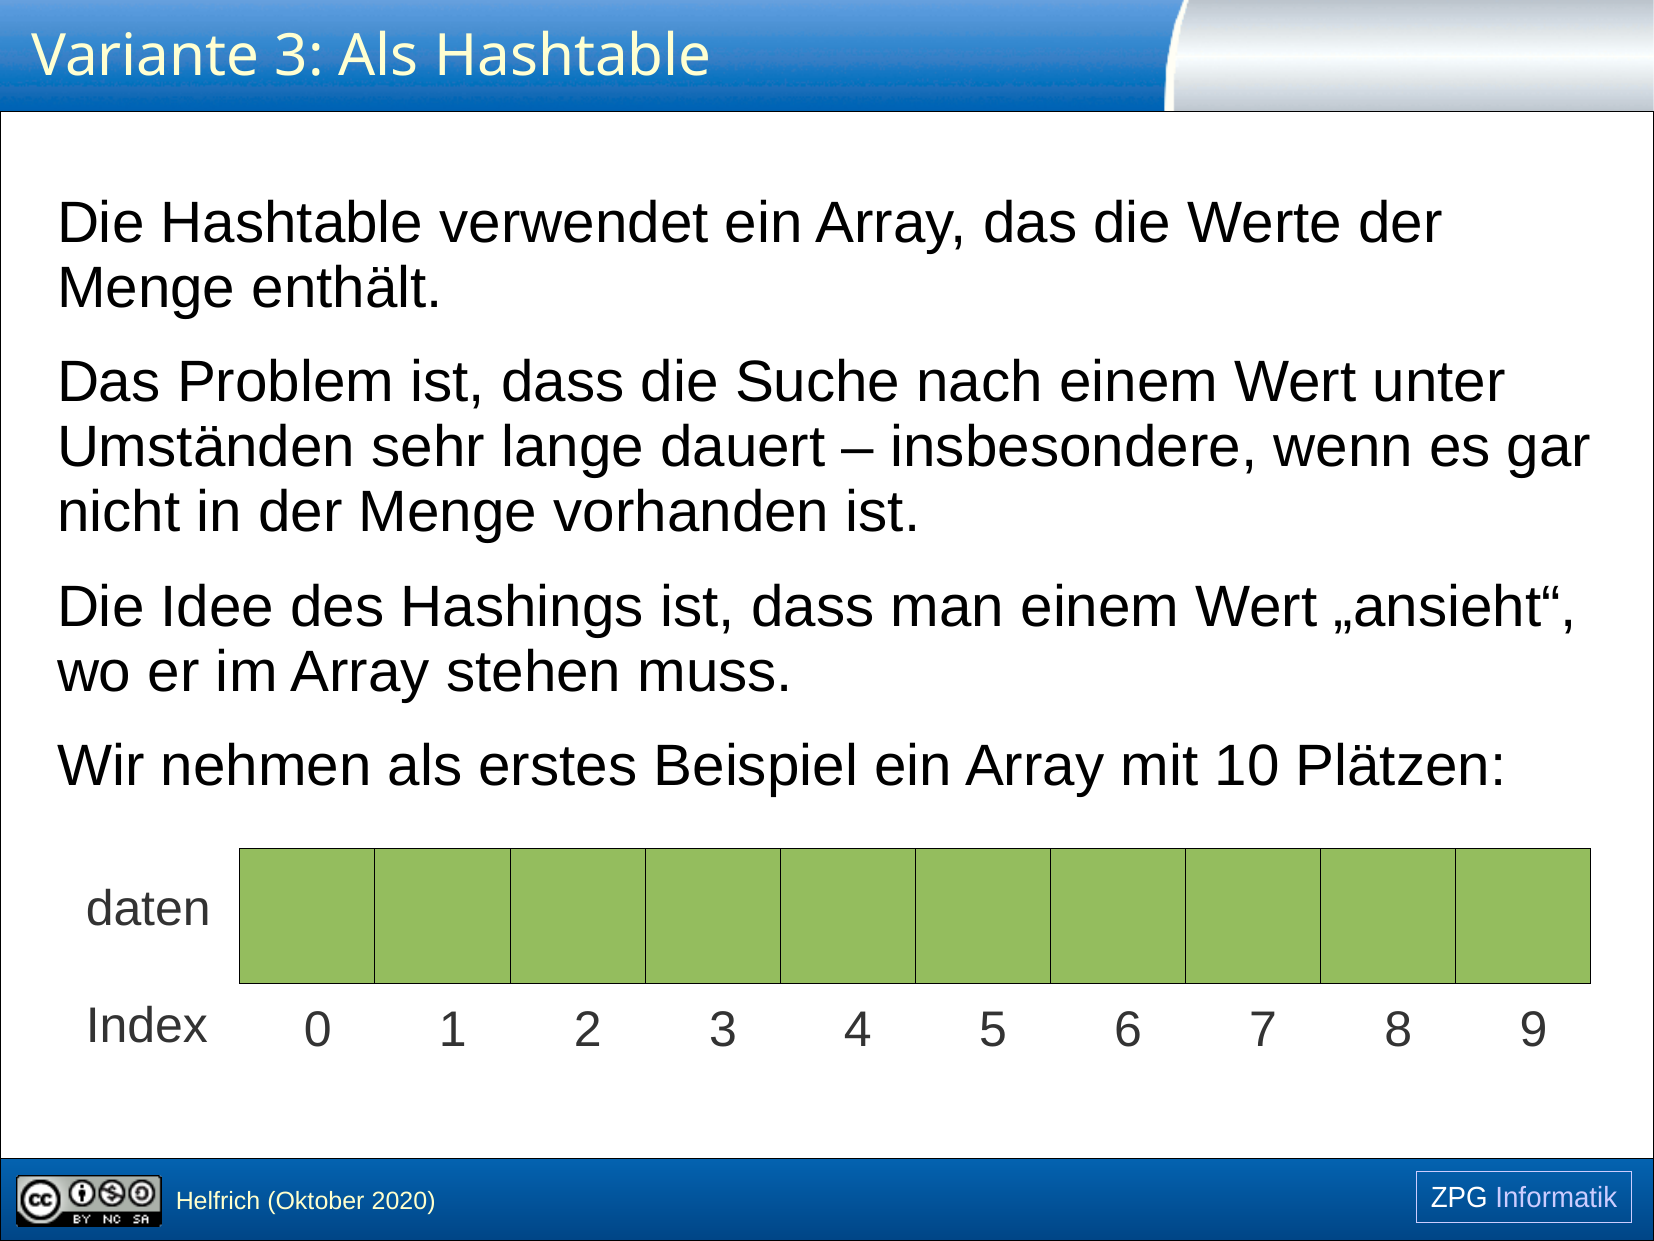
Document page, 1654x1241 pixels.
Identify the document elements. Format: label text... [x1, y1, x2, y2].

text_box [239, 848, 1591, 984]
text_box 4 [829, 993, 921, 1095]
title Variante 3: Als Hashtable [31, 14, 1151, 92]
text_box 7 [1234, 993, 1326, 1095]
text_box 1 [424, 993, 516, 1095]
text_box 9 [1504, 993, 1597, 1095]
text_box 3 [694, 993, 786, 1095]
text_box 8 [1369, 993, 1461, 1095]
text_box 0 [289, 993, 381, 1095]
text_box 6 [1099, 993, 1191, 1095]
text_box Index [71, 989, 284, 1091]
list Die Hashtable verwendet ein Array, das die Werte der Menge enthält. Das Problem ist, dass die Suche nach einem Wert unter Umständen sehr lange dauert – insbesondere, wenn es gar nicht in der Menge vorhanden ist. Die Idee des Hashings ist, dass man einem Wert „ansieht“, wo er im Array stehen muss. Wir nehmen als erstes Beispiel ein Array mit 10 Plätzen: [57, 189, 1605, 909]
text_box 2 [559, 993, 651, 1095]
picture [0, 0, 1654, 111]
picture [16, 1175, 162, 1227]
text_box daten [71, 872, 356, 960]
text_box 5 [964, 993, 1056, 1095]
